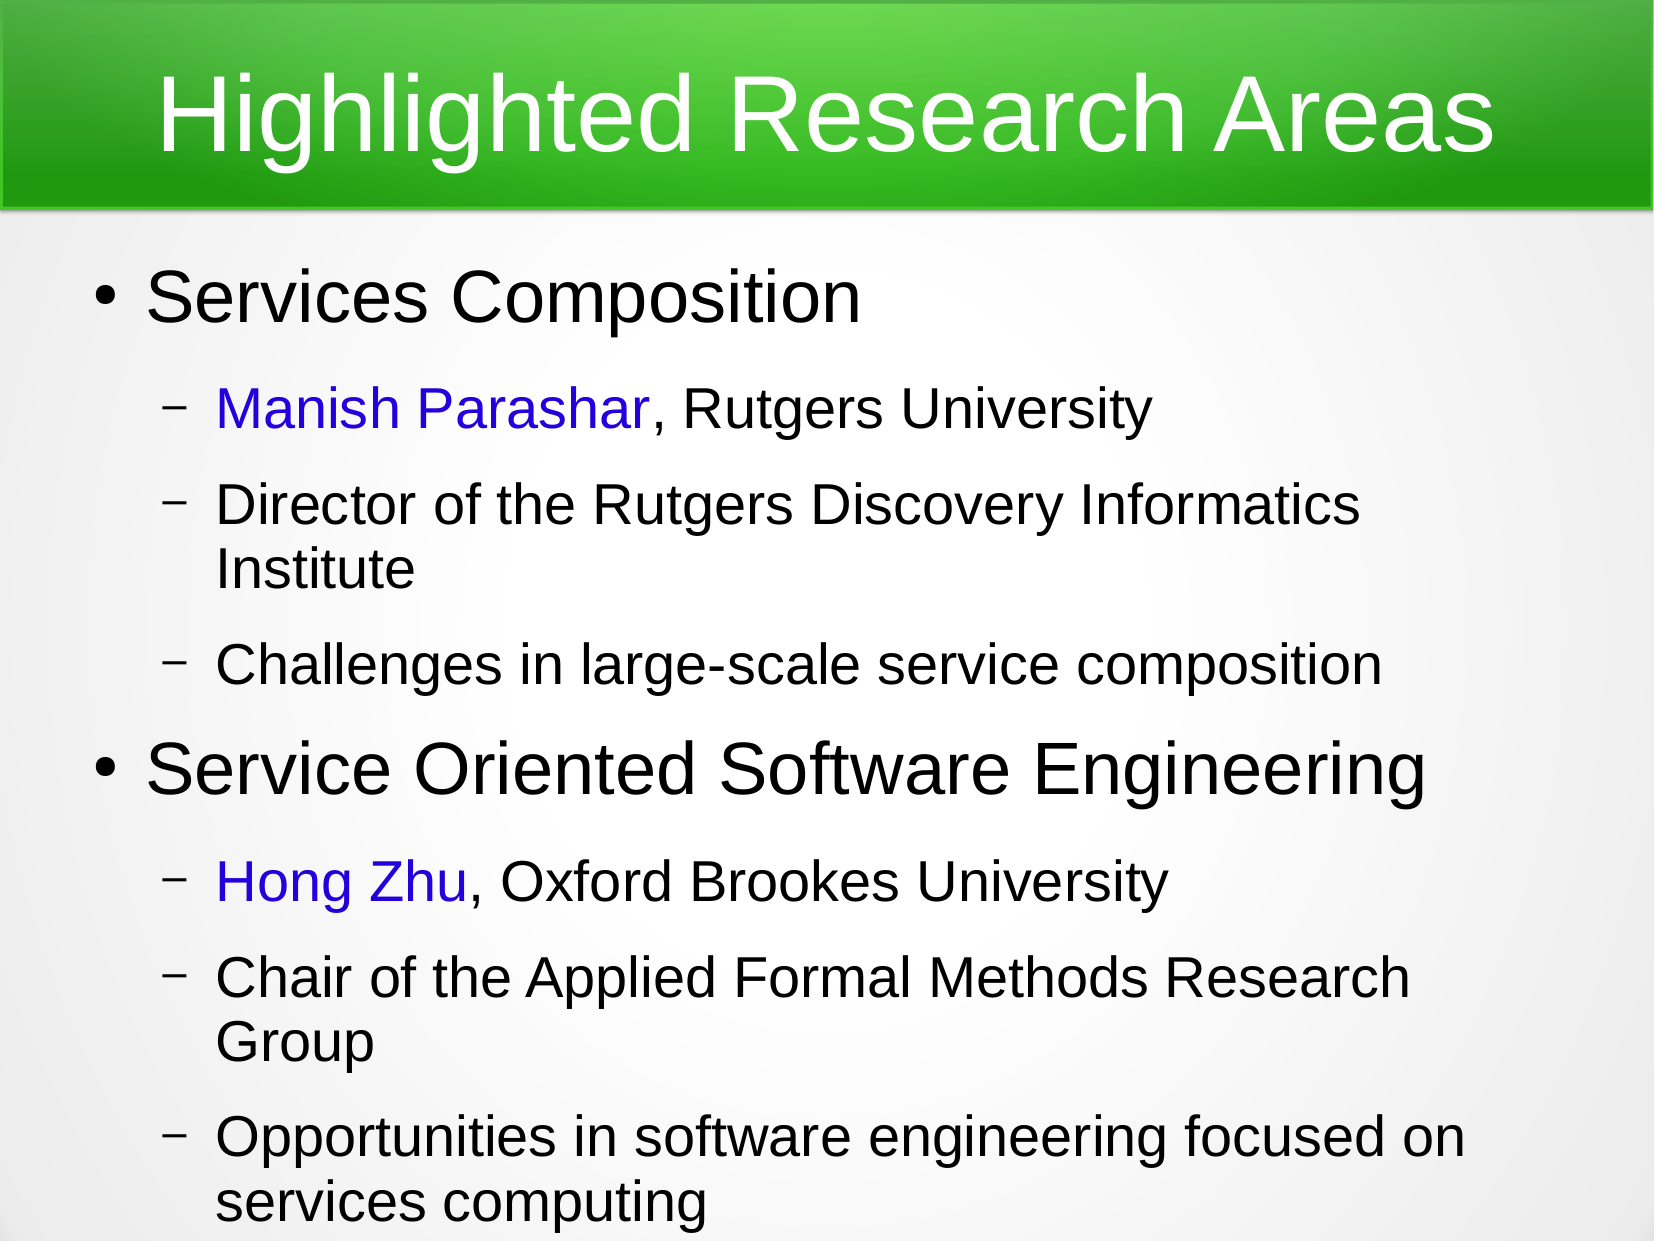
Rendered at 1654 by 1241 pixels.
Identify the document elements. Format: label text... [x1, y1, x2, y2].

title Highlighted Research Areas [82, 49, 1571, 179]
list Services Composition Manish Parashar, Rutgers University Director of the Rutgers Discovery Informatics Institute Challenges in large-scale service composition Service Oriented Software Engineering Hong Zhu, Oxford Brookes University Chair of the Applied Formal Methods Research Group Opportunities in software engineering focused on services computing [75, 255, 1531, 1241]
